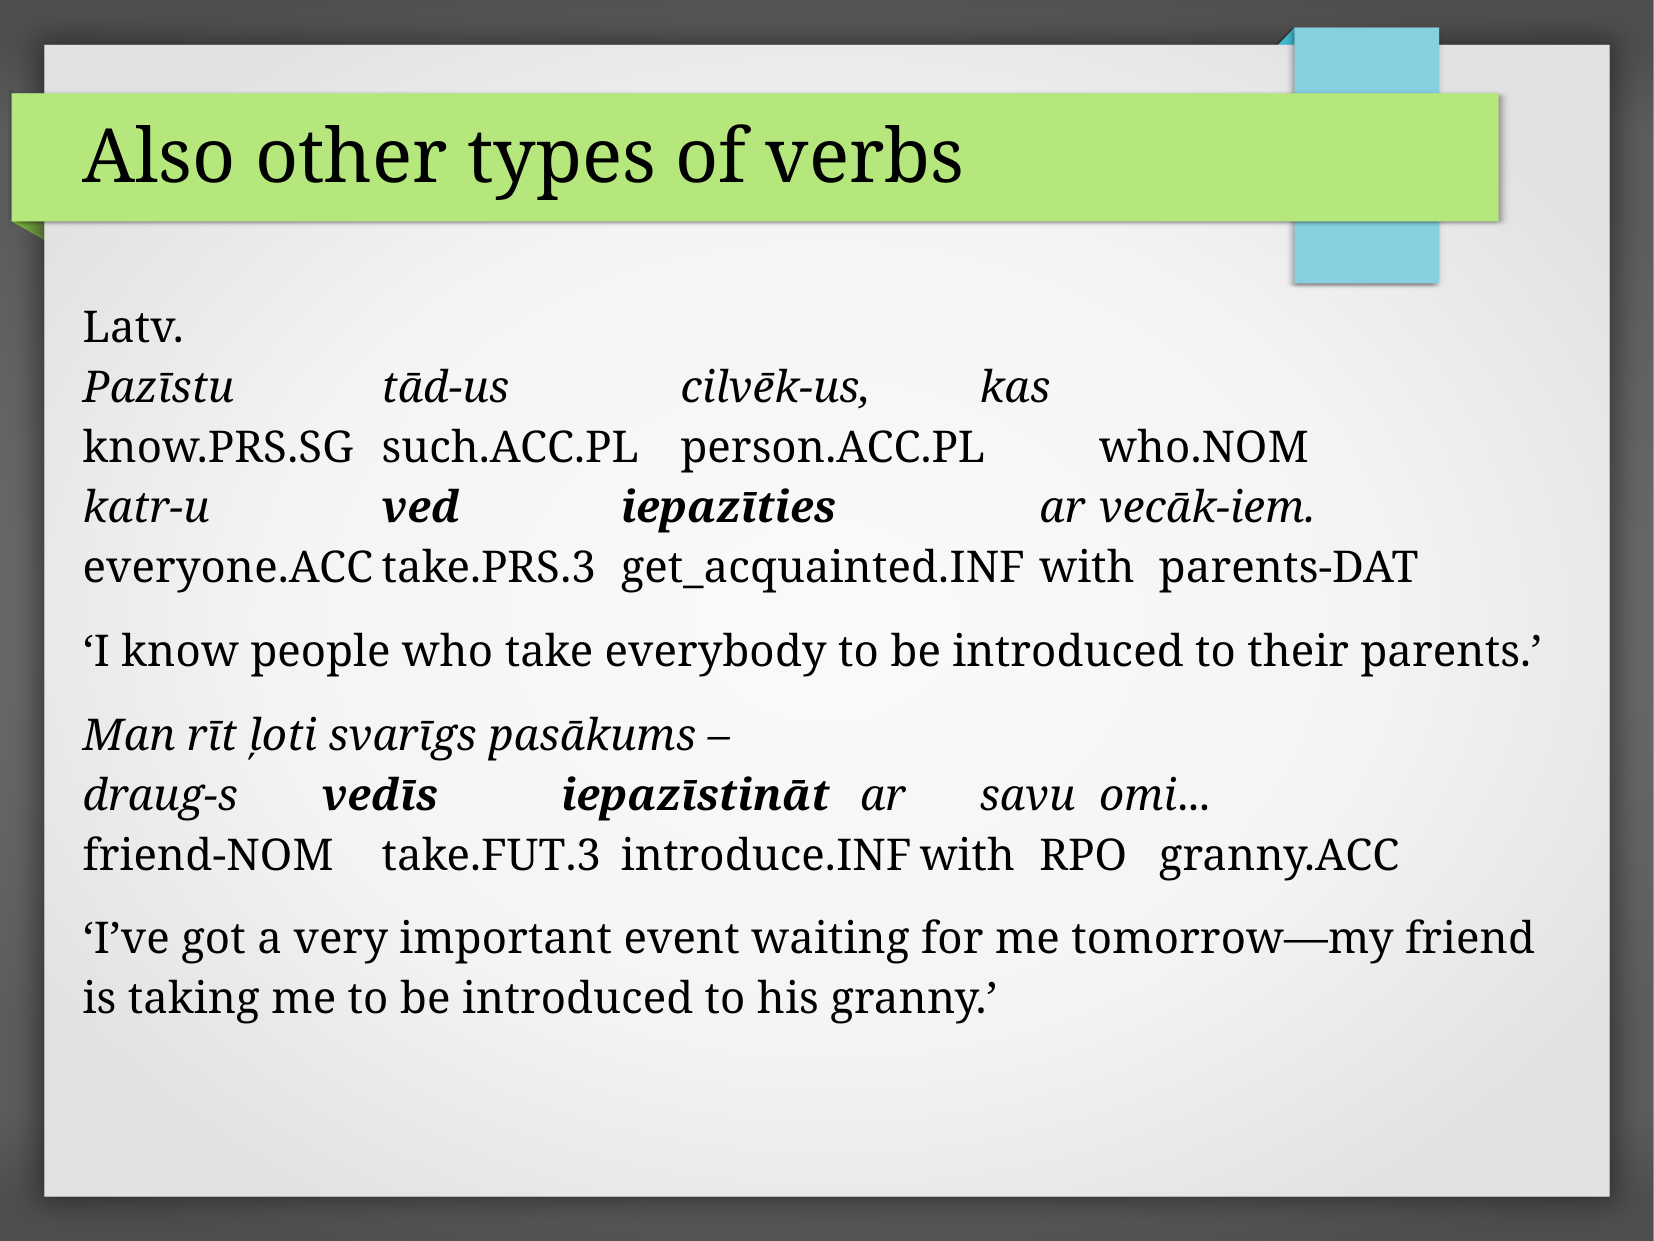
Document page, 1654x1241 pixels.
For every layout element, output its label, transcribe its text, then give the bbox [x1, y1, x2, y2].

picture [0, 0, 1654, 1241]
title Also other types of verbs [82, 94, 1264, 213]
list Latv. Pazīstu tād-us cilvēk-us, kas know.PRS.SG such.ACC.PL person.ACC.PL who.NOM katr-u ved iepazīties ar vecāk-iem. everyone.ACC take.PRS.3 get_acquainted.inf with parents-DAT ‘I know people who take everybody to be introduced to their parents.’ Man rīt ļoti svarīgs pasākums – draug-s vedīs iepazīstināt ar savu omi... friend-nom take.fut.3 introduce.inf with RPO granny.ACC ‘I’ve got a very important event waiting for me tomorrow—my friend is taking me to be introduced to his granny.’ [82, 295, 1571, 1099]
